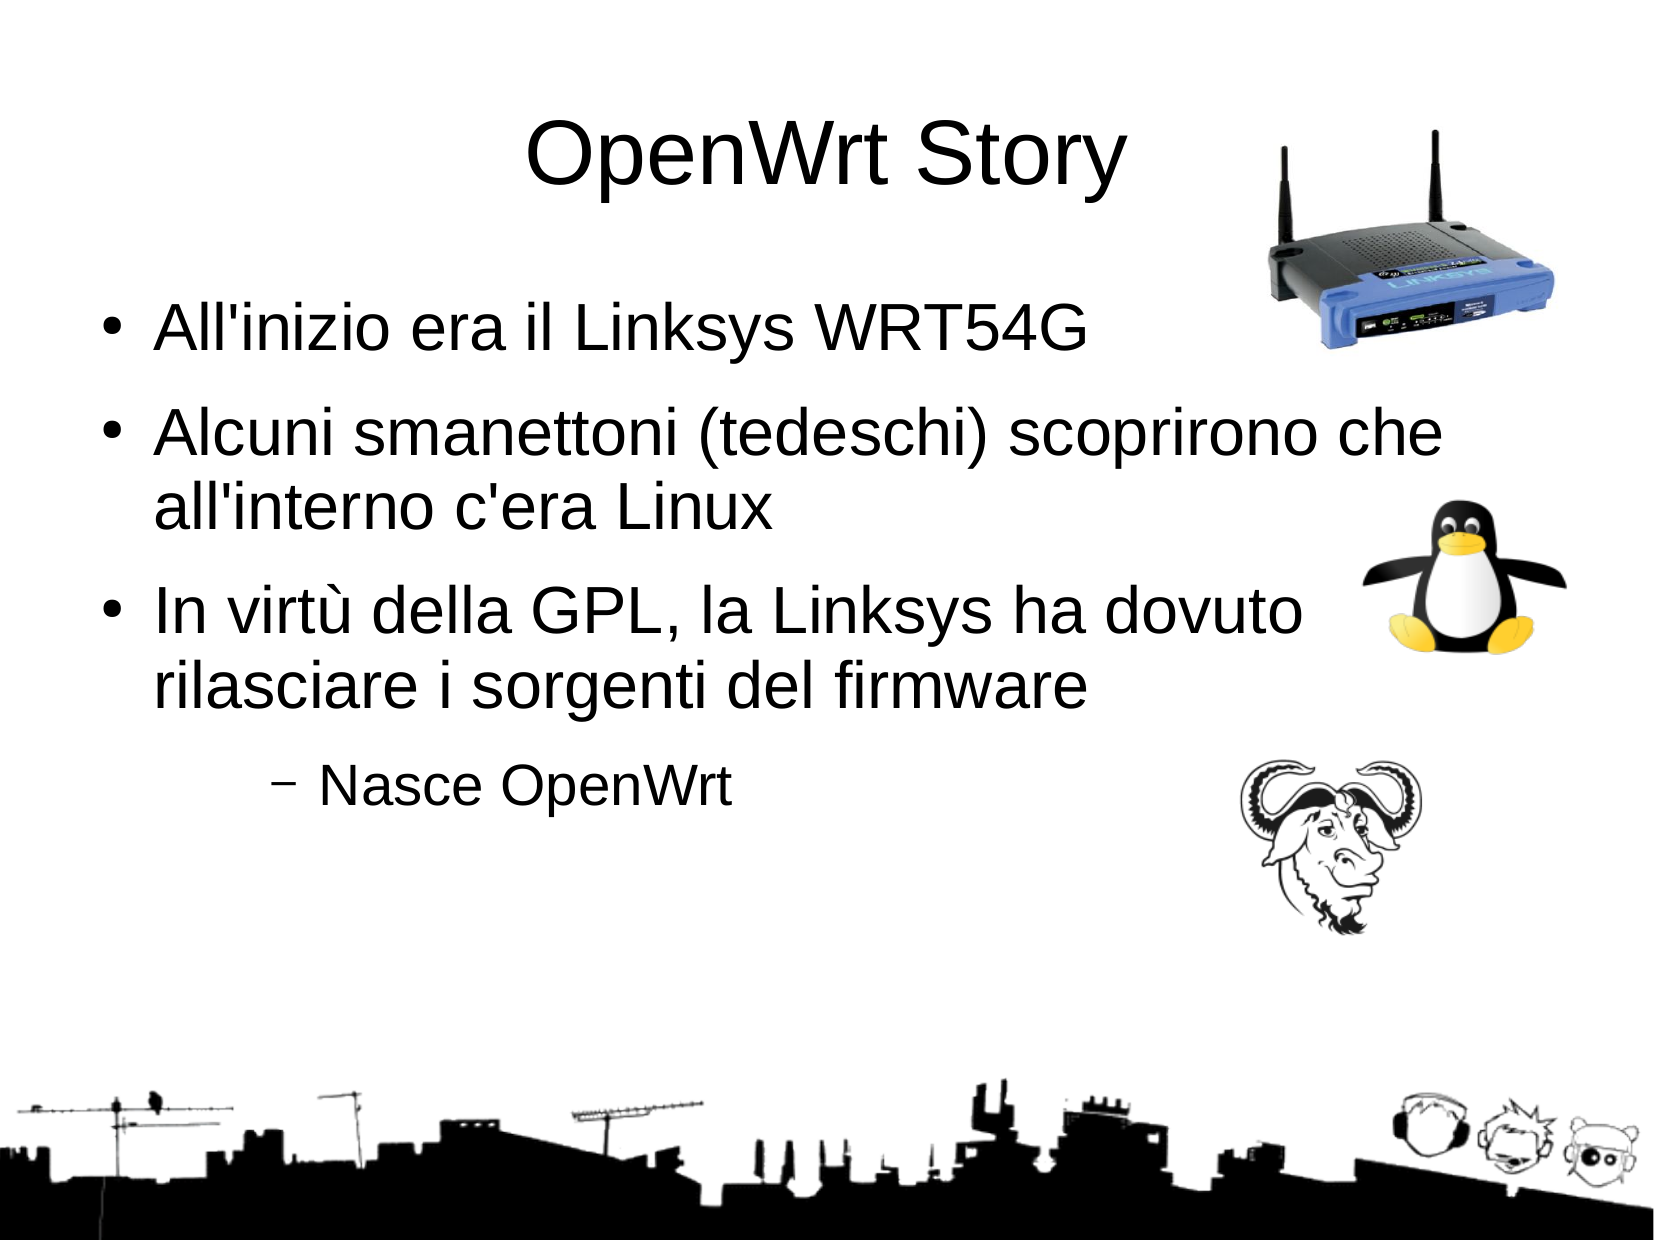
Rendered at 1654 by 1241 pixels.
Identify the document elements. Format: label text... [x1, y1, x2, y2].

picture [1230, 96, 1576, 391]
title OpenWrt Story [82, 56, 1571, 250]
picture [1237, 758, 1426, 938]
picture [0, 1077, 1654, 1240]
list All'inizio era il Linksys WRT54G Alcuni smanettoni (tedeschi) scoprirono che all'interno c'era Linux In virtù della GPL, la Linksys ha dovuto rilasciare i sorgenti del firmware Nasce OpenWrt [82, 290, 1571, 1094]
picture [1350, 482, 1576, 676]
